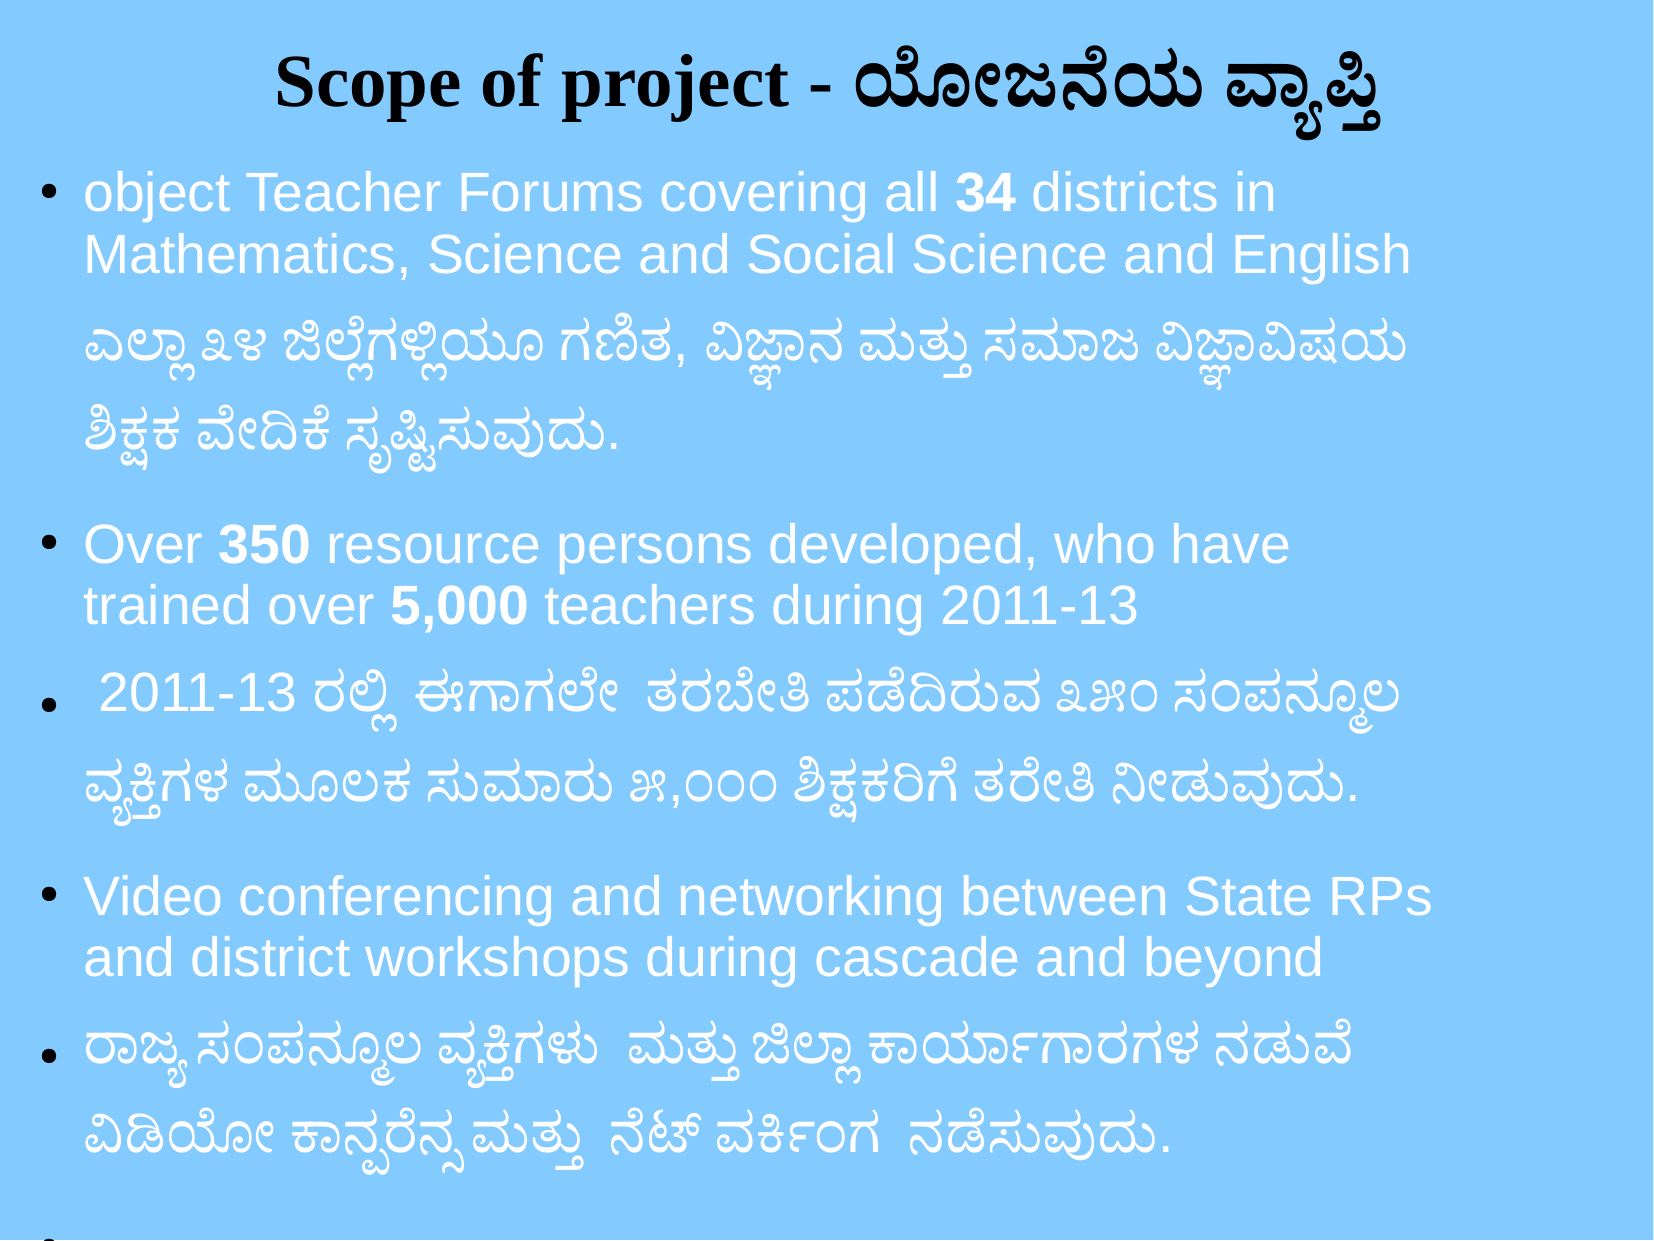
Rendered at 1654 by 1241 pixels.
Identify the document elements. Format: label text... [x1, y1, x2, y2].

title Scope of project - ಯೋಜನೆಯ ವ್ಯಾಪ್ತಿ [82, 37, 1571, 160]
list object Teacher Forums covering all 34 districts in Mathematics, Science and Social Science and English ಎಲ್ಲಾ ೩೪ ಜಿಲ್ಲೆಗಳ್ಲಿಯೂ ಗಣಿತ, ವಿಜ್ಞಾನ ಮತ್ತು ಸಮಾಜ ವಿಜ್ಞಾವಿಷಯ ಶಿಕ್ಷಕ ವೇದಿಕೆ ಸೃಷ್ಟಿಸುವುದು. Over 350 resource persons developed, who have trained over 5,000 teachers during 2011-13 2011-13 ರಲ್ಲಿ ಈಗಾಗಲೇ ತರಬೇತಿ ಪಡೆದಿರುವ ೩೫೦ ಸಂಪನ್ಮೂಲ ವ್ಯಕ್ತಿಗಳ ಮೂಲಕ ಸುಮಾರು ೫,೦೦೦ ಶಿಕ್ಷಕರಿಗೆ ತರೇತಿ ನೀಡುವುದು. Video conferencing and networking between State RPs and district workshops during cascade and beyond ರಾಜ್ಯ ಸಂಪನ್ಮೂಲ ವ್ಯಕ್ತಿಗಳು ಮತ್ತು ಜಿಲ್ಲಾ ಕಾರ್ಯಾಗಾರಗಳ ನಡುವೆ ವಿಡಿಯೋ ಕಾನ್ಪರೆನ್ಸ ಮತ್ತು ನೆಟ್ ವರ್ಕಿಂಗ ನಡೆಸುವುದು. [24, 161, 1453, 1215]
